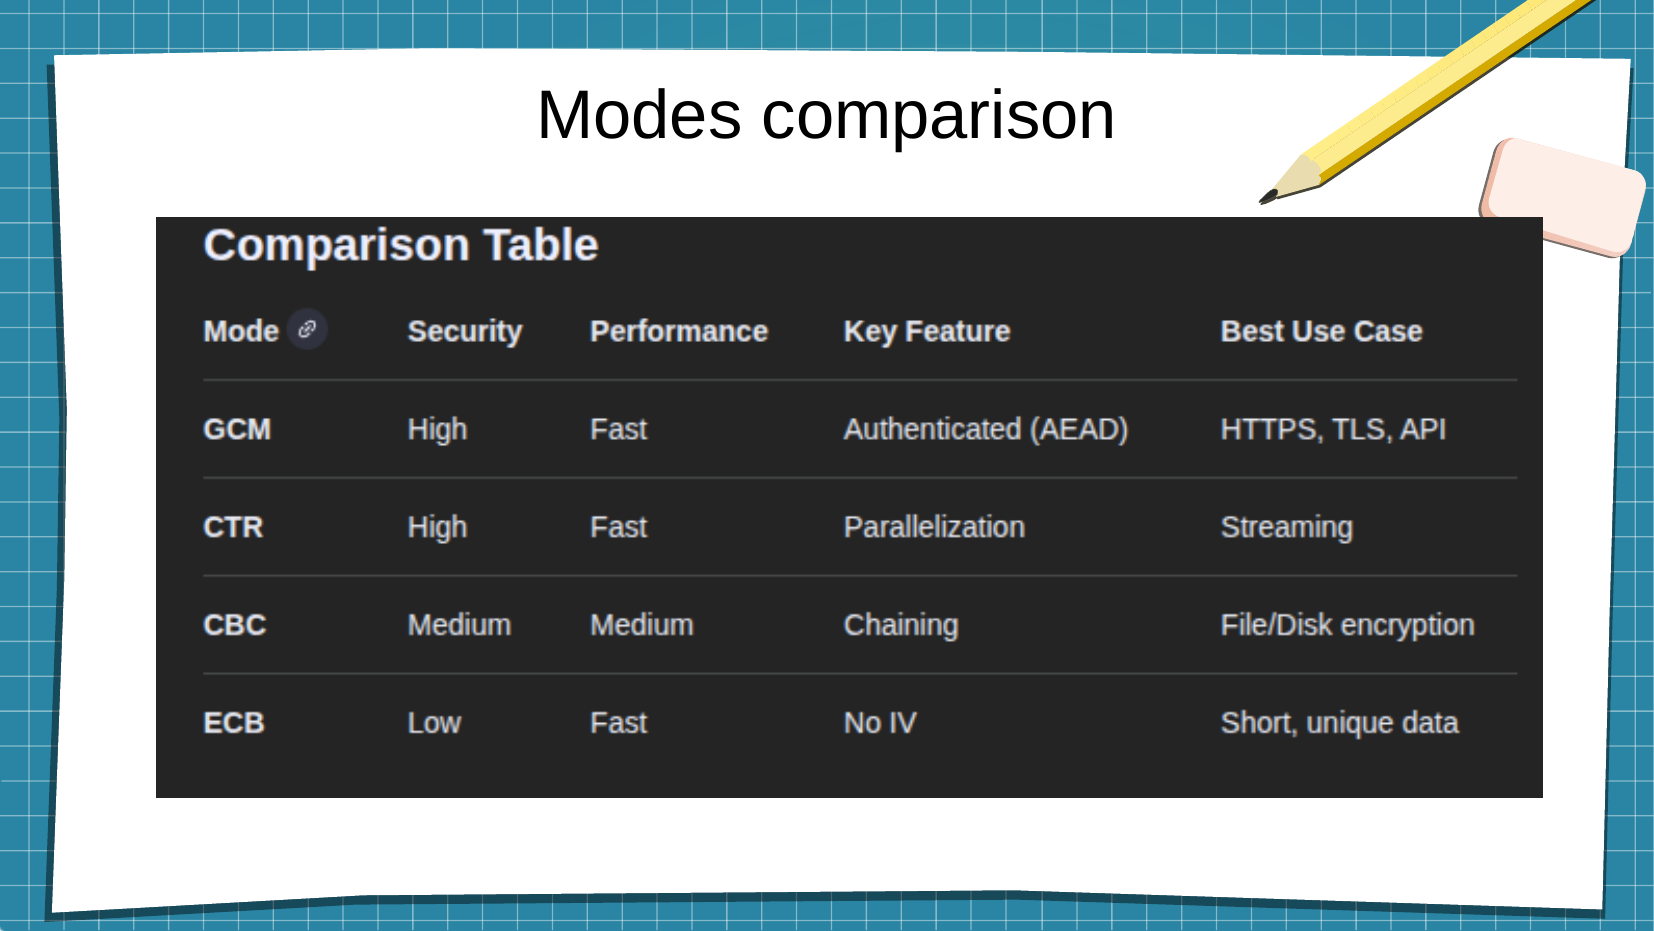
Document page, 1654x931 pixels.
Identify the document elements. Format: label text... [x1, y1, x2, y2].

picture [156, 217, 1543, 798]
title Modes comparison [82, 37, 1571, 193]
